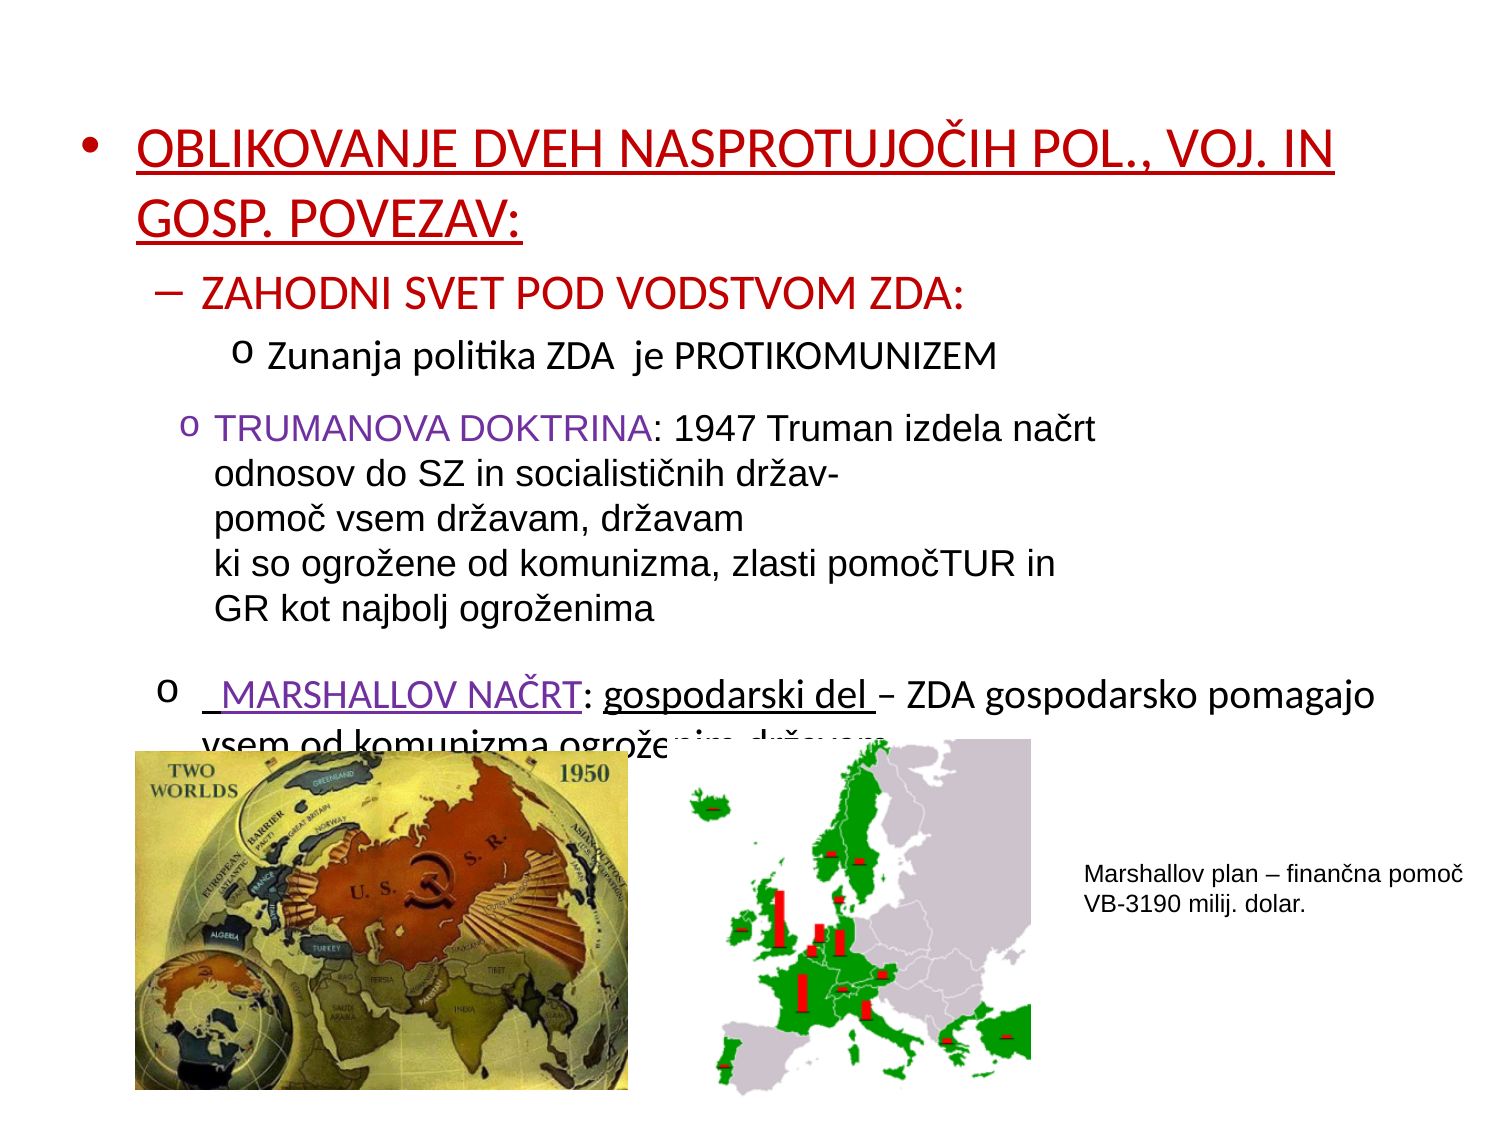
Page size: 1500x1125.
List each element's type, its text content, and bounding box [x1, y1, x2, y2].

text_box Marshallov plan – finančna pomoč VB-3190 milij. dolar. [1069, 850, 1500, 925]
picture [135, 751, 628, 1090]
list OBLIKOVANJE DVEH NASPROTUJOČIH POL., VOJ. IN GOSP. POVEZAV: ZAHODNI SVET POD VODSTVOM ZDA: Zunanja politika ZDA je PROTIKOMUNIZEM MARSHALLOV NAČRT: gospodarski del – ZDA gospodarsko pomagajo vsem od komunizma ogroženim državam [64, 101, 1415, 976]
picture [667, 739, 1031, 1099]
text_box TRUMANOVA DOKTRINA: 1947 Truman izdela načrt odnosov do SZ in socialističnih držav- pomoč vsem državam, državam ki so ogrožene od komunizma, zlasti pomočTUR in GR kot najbolj ogroženima [123, 397, 1125, 637]
